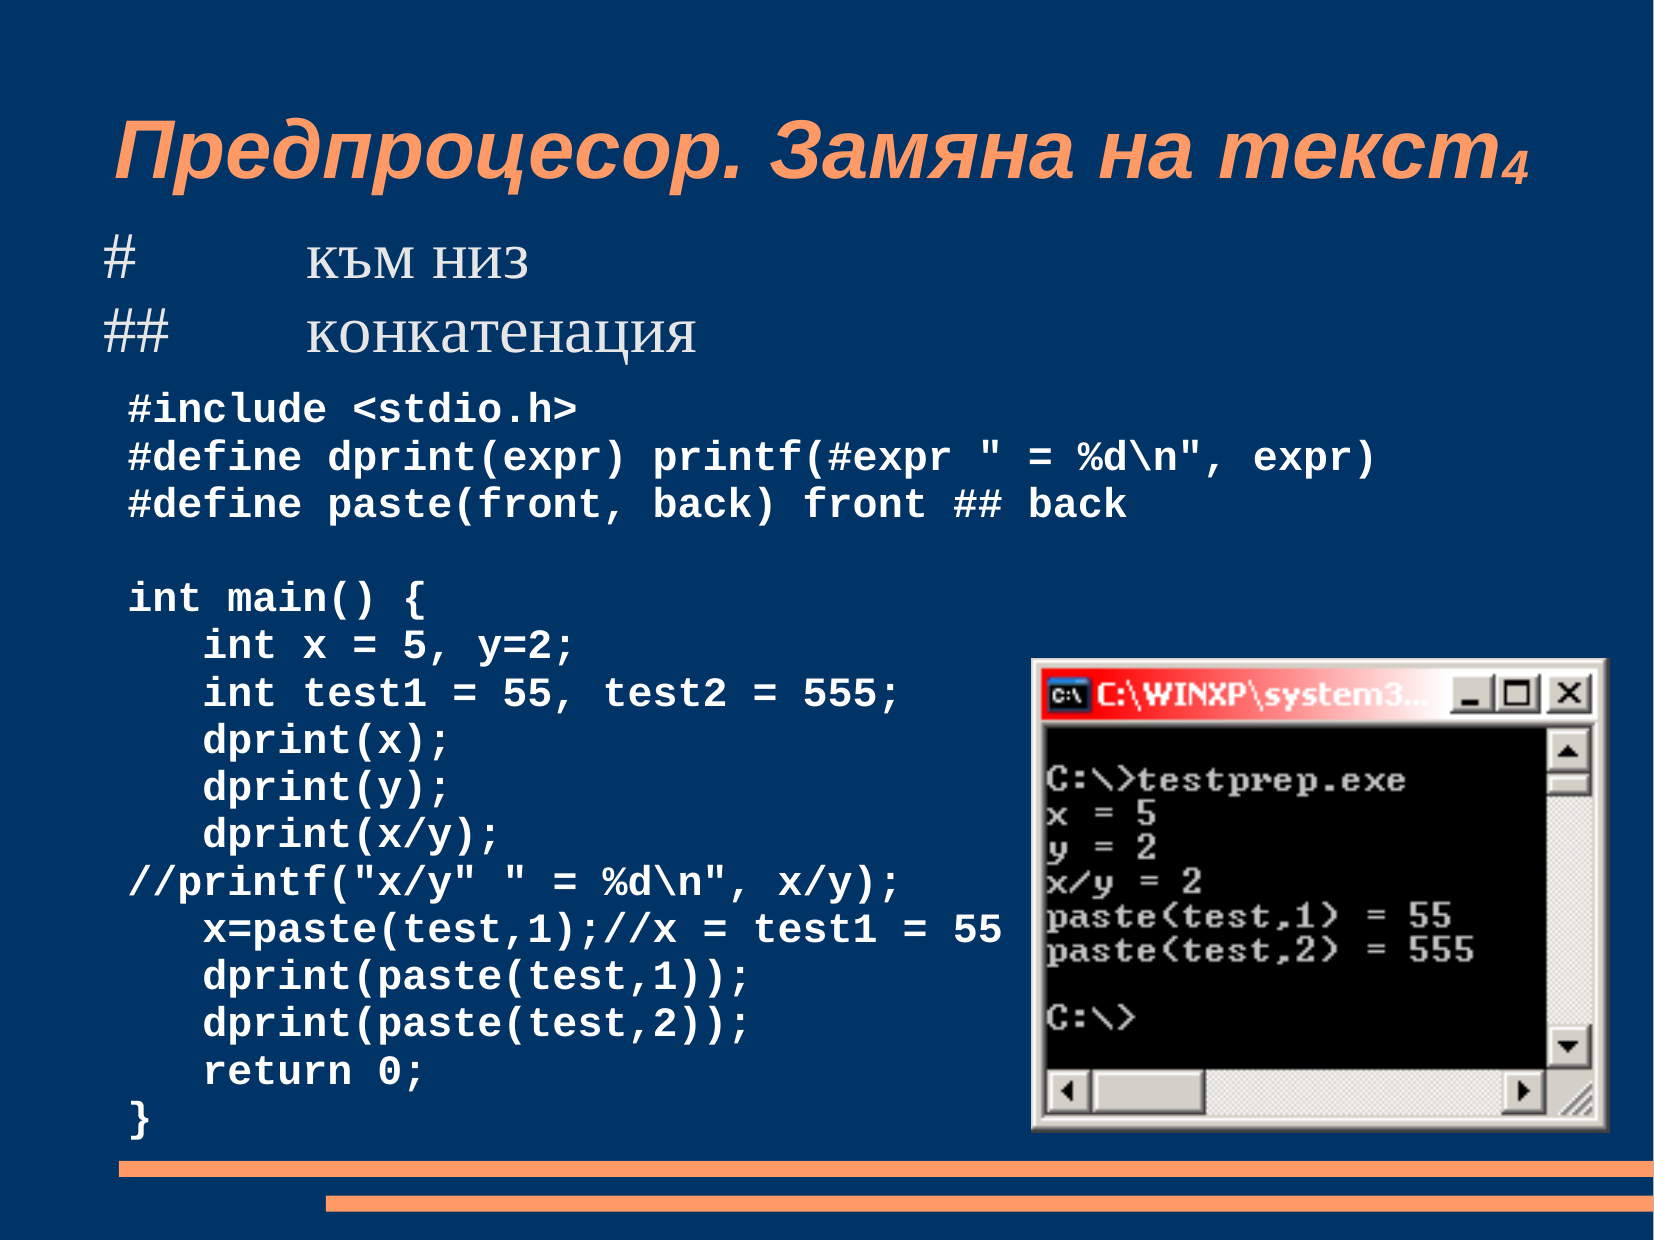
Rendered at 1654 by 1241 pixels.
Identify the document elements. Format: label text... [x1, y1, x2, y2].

picture [1031, 658, 1610, 1133]
list # към низ ## конкатенация [85, 219, 1654, 1076]
title Предпроцесор. Замяна на текст4 [109, 46, 1534, 219]
text_box #include <stdio.h> #define dprint(expr) printf(#expr " = %d\n", expr) #define paste(front, back) front ## back int main() { int x = 5, y=2; int test1 = 55, test2 = 555; dprint(x); dprint(y); dprint(x/y); //printf("x/y" " = %d\n", x/y); x=paste(test,1);//x = test1 = 55 dprint(paste(test,1)); dprint(paste(test,2)); return 0; } [112, 380, 1654, 1208]
